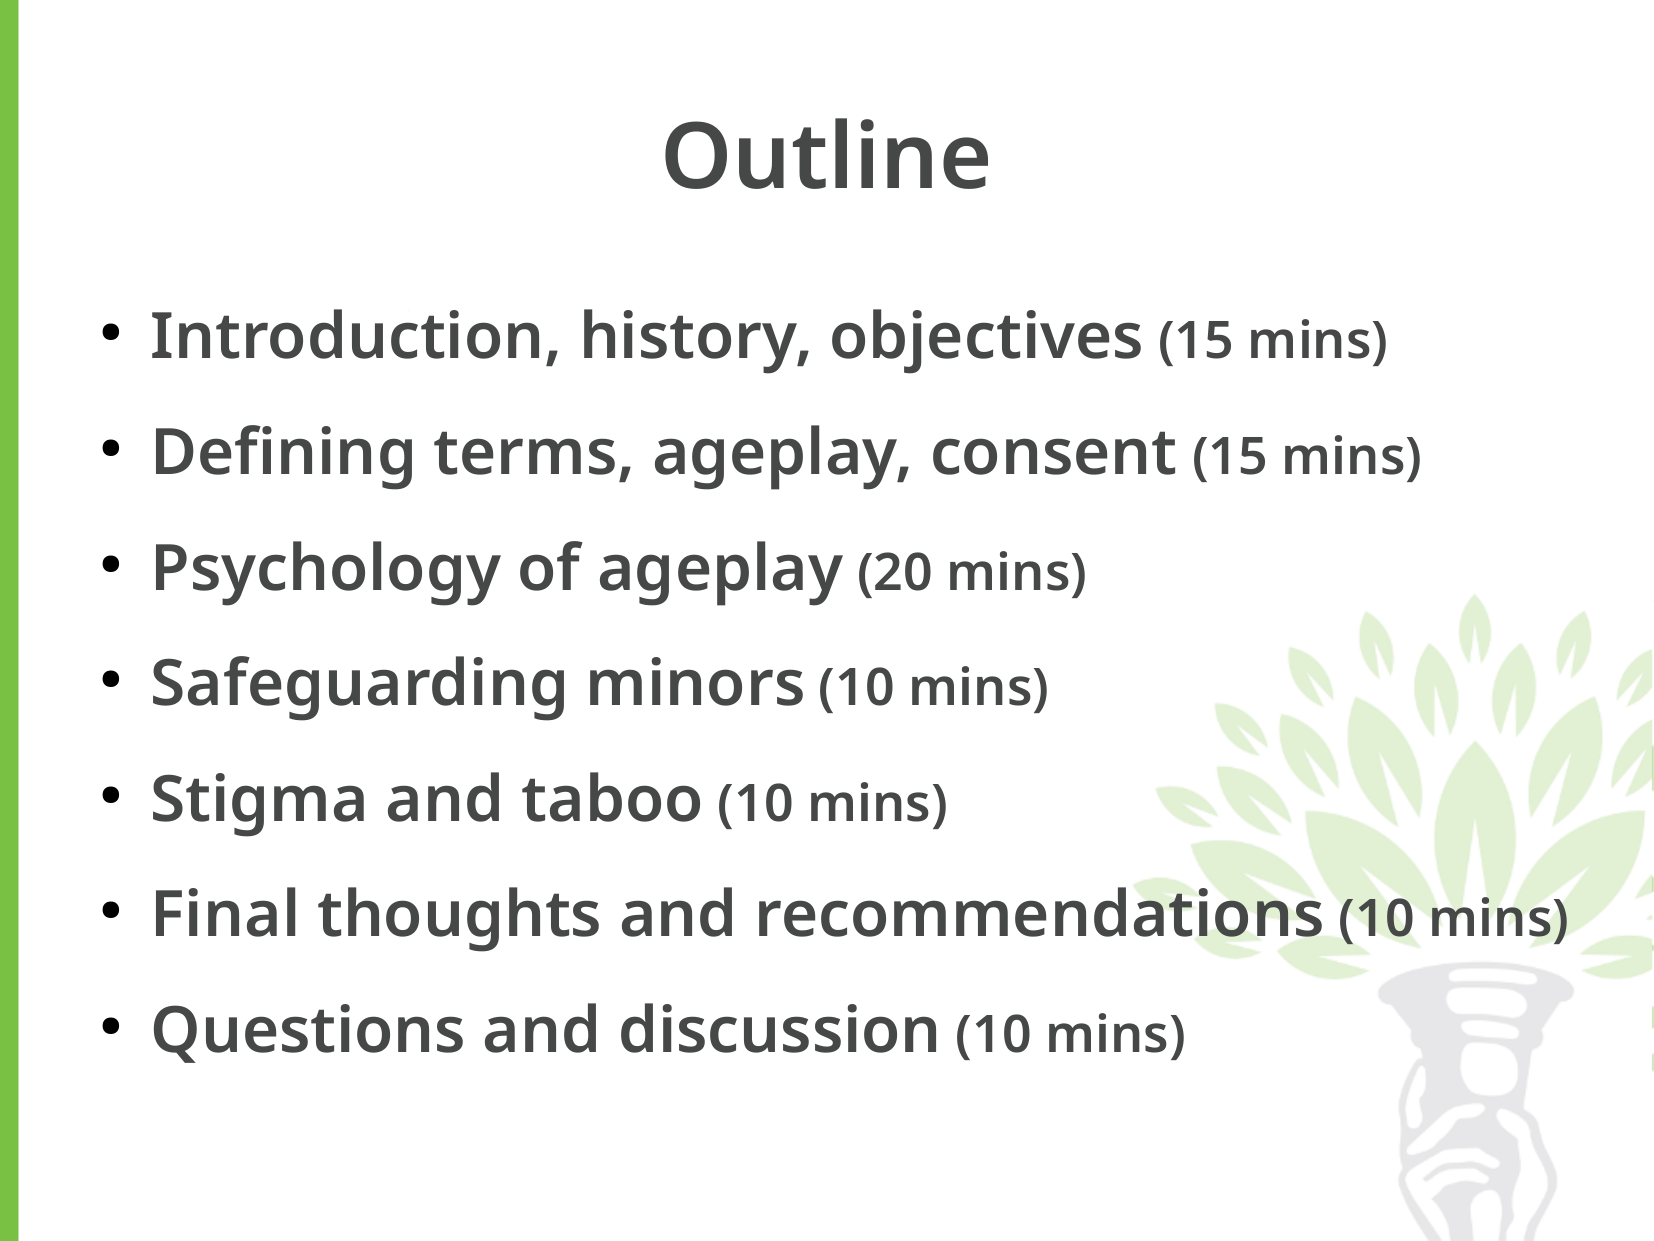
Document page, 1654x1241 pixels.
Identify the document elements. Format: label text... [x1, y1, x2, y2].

title Outline [82, 49, 1571, 257]
picture [0, 0, 1654, 1241]
list Introduction, history, objectives (15 mins) Defining terms, ageplay, consent (15 mins) Psychology of ageplay (20 mins) Safeguarding minors (10 mins) Stigma and taboo (10 mins) Final thoughts and recommendations (10 mins) Questions and discussion (10 mins) [82, 290, 1571, 1126]
